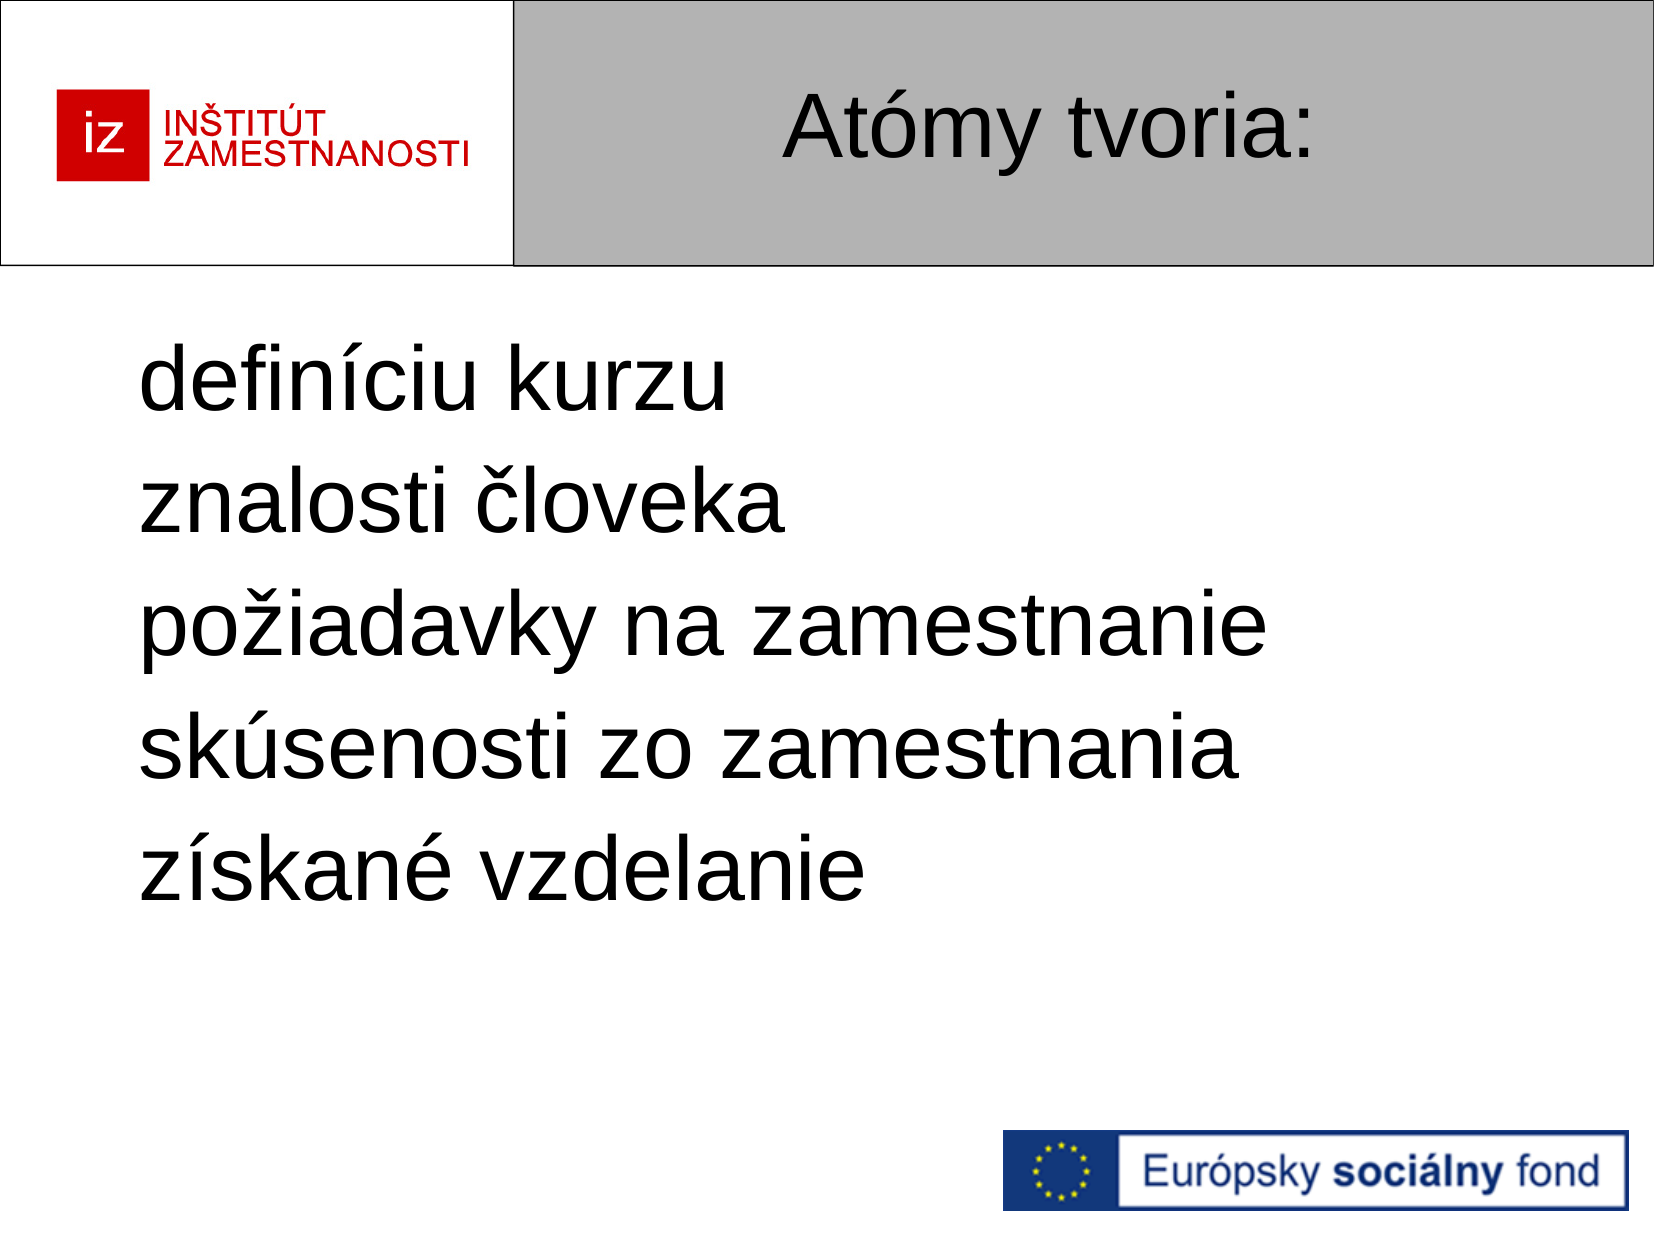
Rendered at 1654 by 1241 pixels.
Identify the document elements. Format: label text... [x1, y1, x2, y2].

list definíciu kurzu znalosti človeka požiadavky na zamestnanie skúsenosti zo zamestnania získané vzdelanie [121, 344, 1533, 1112]
picture [1003, 1130, 1629, 1211]
title Atómy tvoria: [561, 37, 1565, 229]
picture [5, 8, 512, 257]
